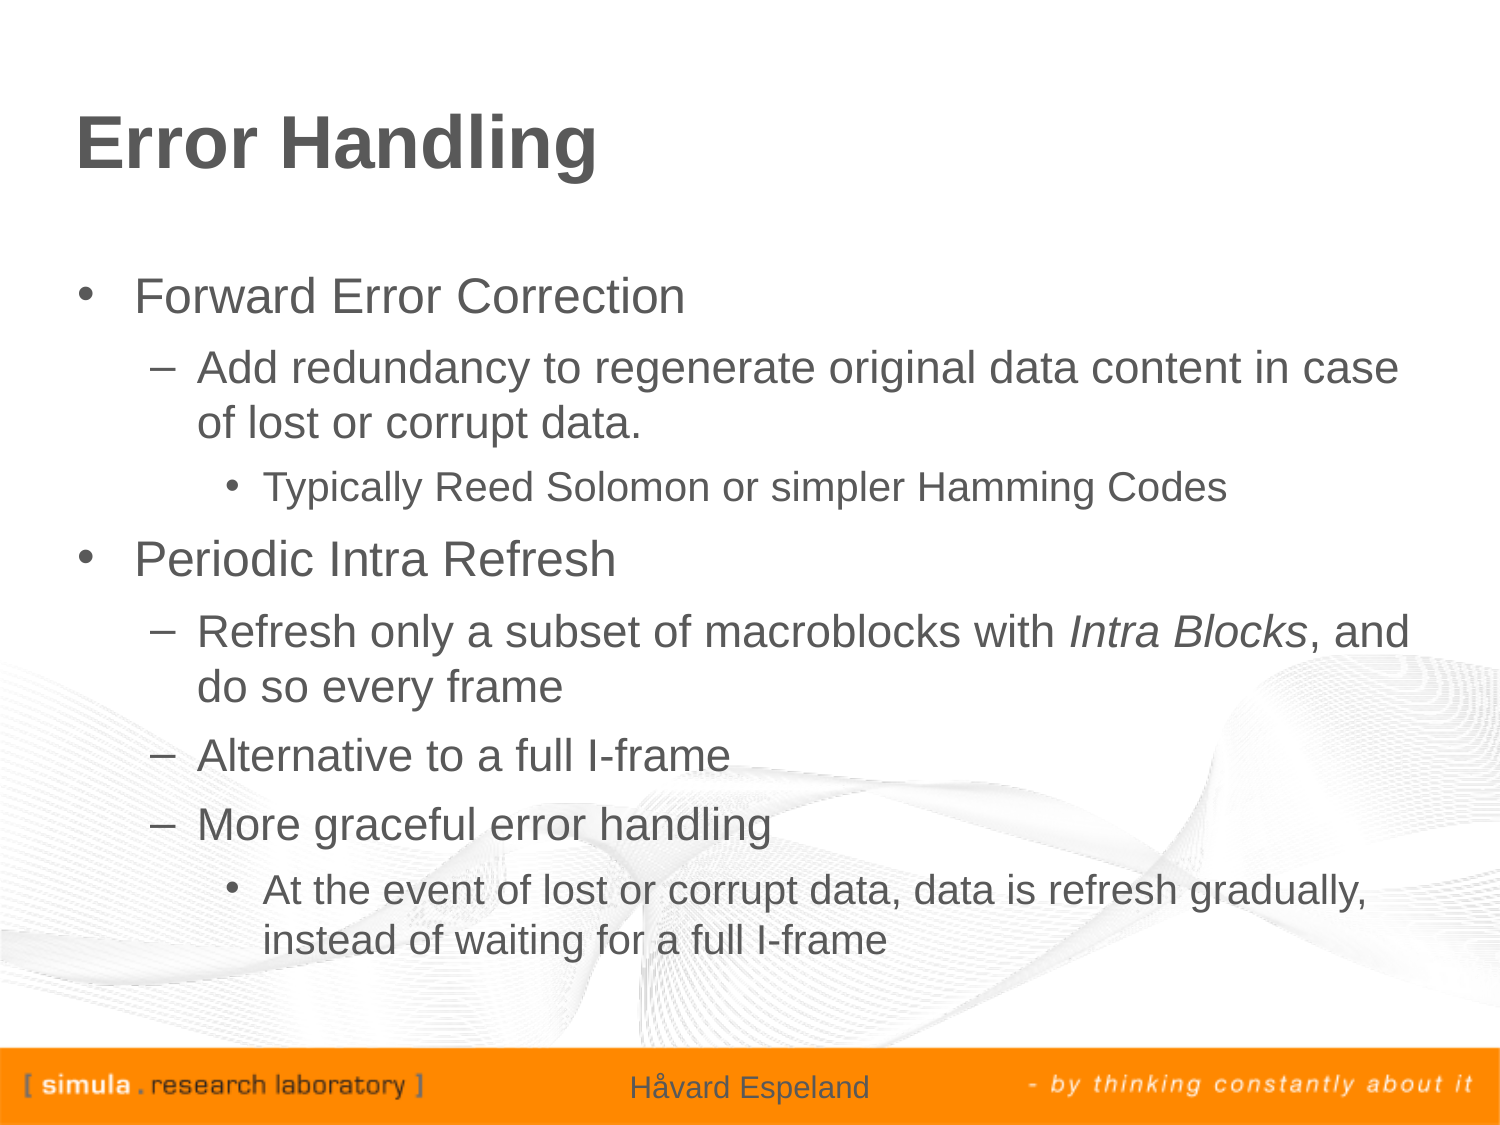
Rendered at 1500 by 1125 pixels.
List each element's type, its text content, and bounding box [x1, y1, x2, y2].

list Forward Error Correction Add redundancy to regenerate original data content in case of lost or corrupt data. Typically Reed Solomon or simpler Hamming Codes Periodic Intra Refresh Refresh only a subset of macroblocks with Intra Blocks, and do so every frame Alternative to a full I-frame More graceful error handling At the event of lost or corrupt data, data is refresh gradually, instead of waiting for a full I-frame [75, 263, 1425, 1006]
title Error Handling [75, 44, 1425, 233]
picture [0, 654, 1500, 1125]
